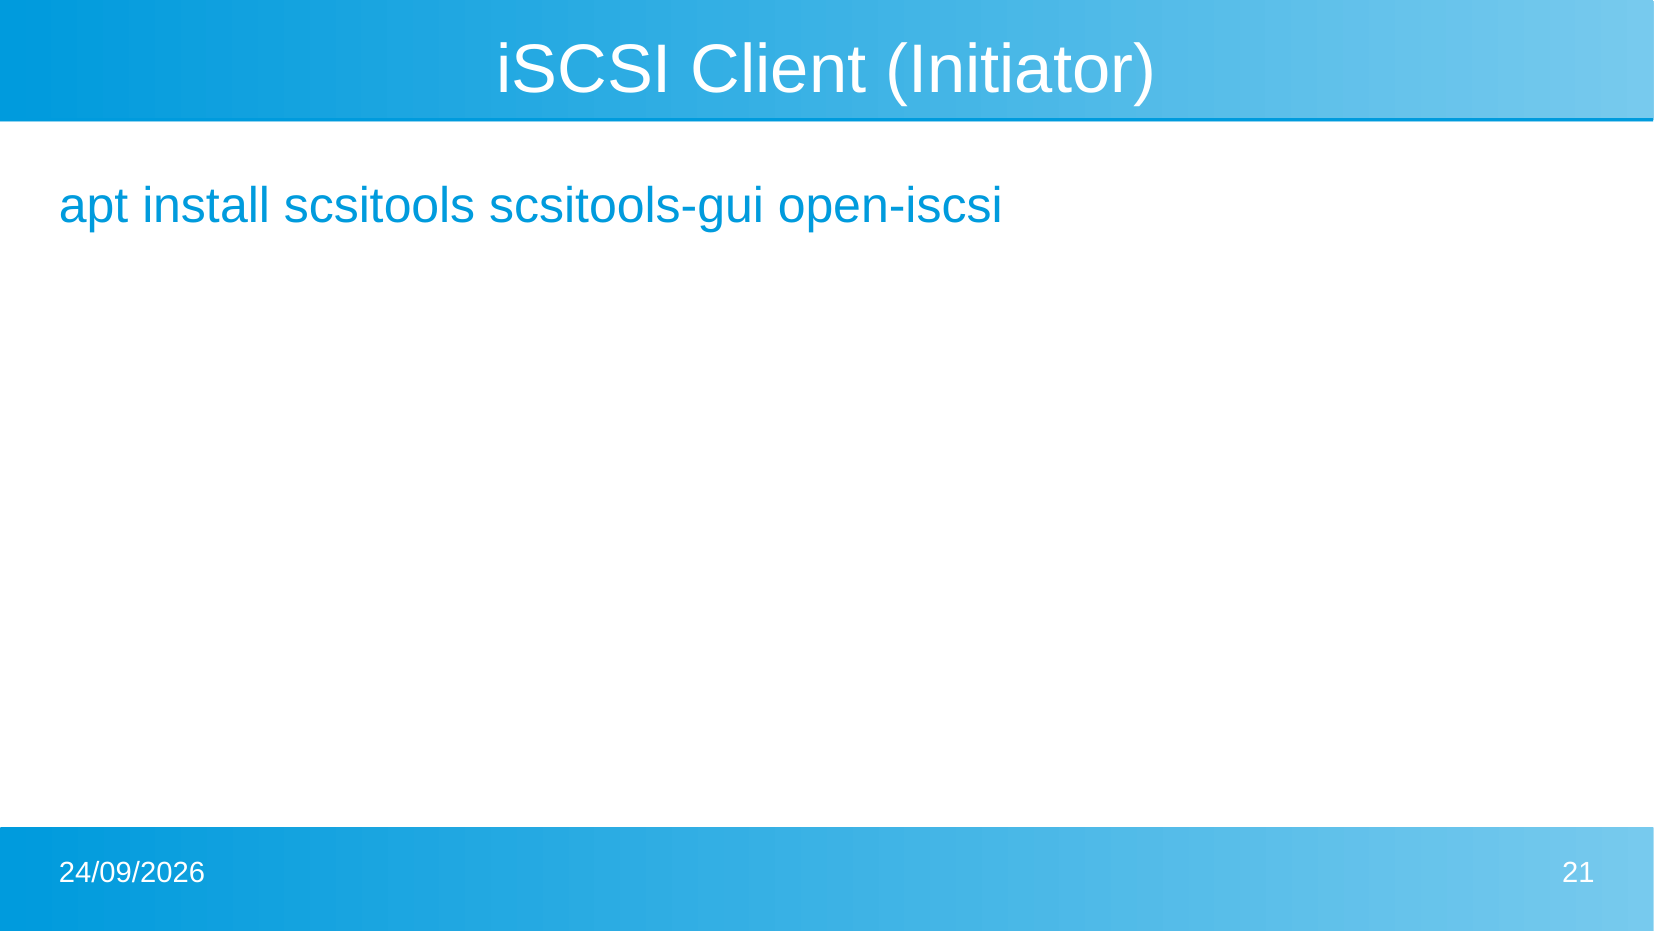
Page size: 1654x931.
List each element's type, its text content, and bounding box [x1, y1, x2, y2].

list apt install scsitools scsitools-gui open-iscsi [59, 177, 1595, 768]
title iSCSI Client (Initiator) [59, 29, 1595, 108]
